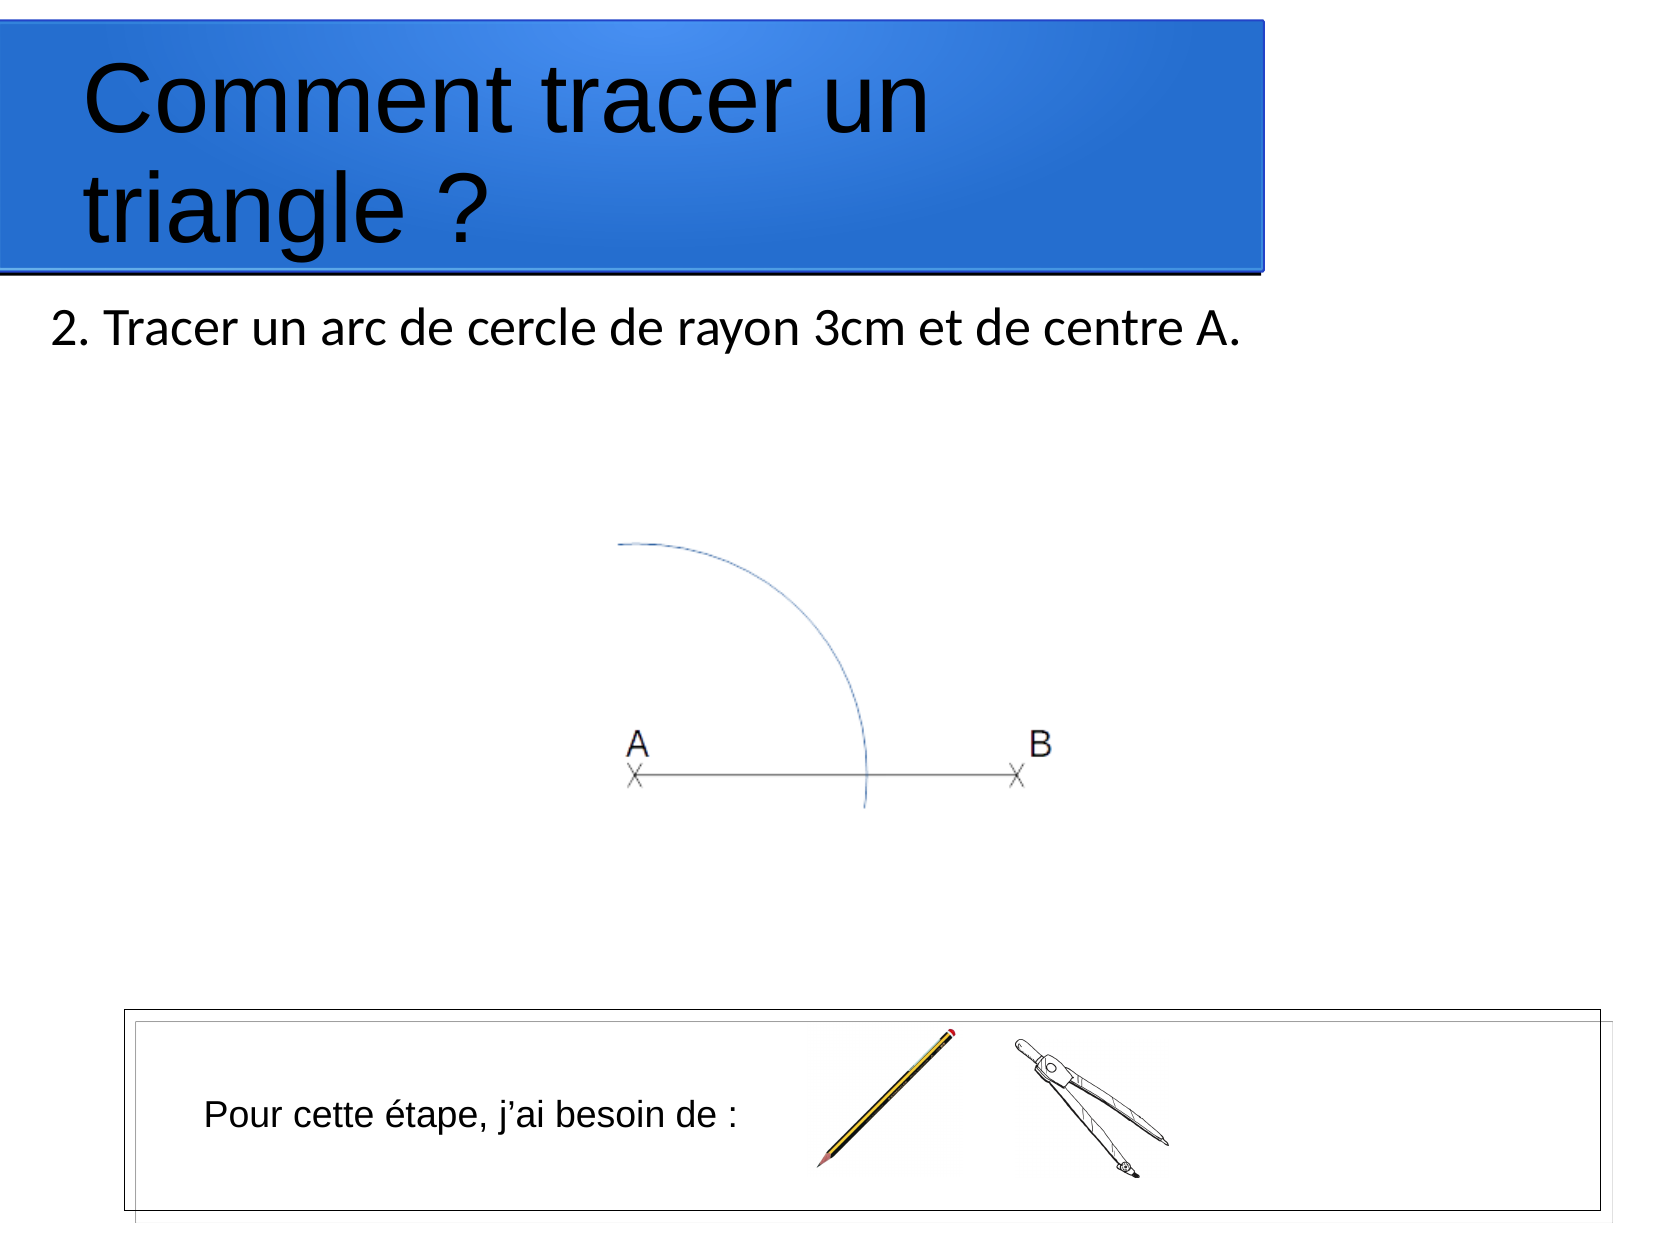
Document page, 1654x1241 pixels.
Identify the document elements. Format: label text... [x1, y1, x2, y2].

title Comment tracer un triangle ? [82, 42, 1571, 264]
picture [579, 508, 1080, 851]
picture [1015, 1039, 1169, 1178]
text_box [124, 1009, 1601, 1211]
text_box 2. Tracer un arc de cercle de rayon 3cm et de centre A. [35, 296, 1261, 378]
